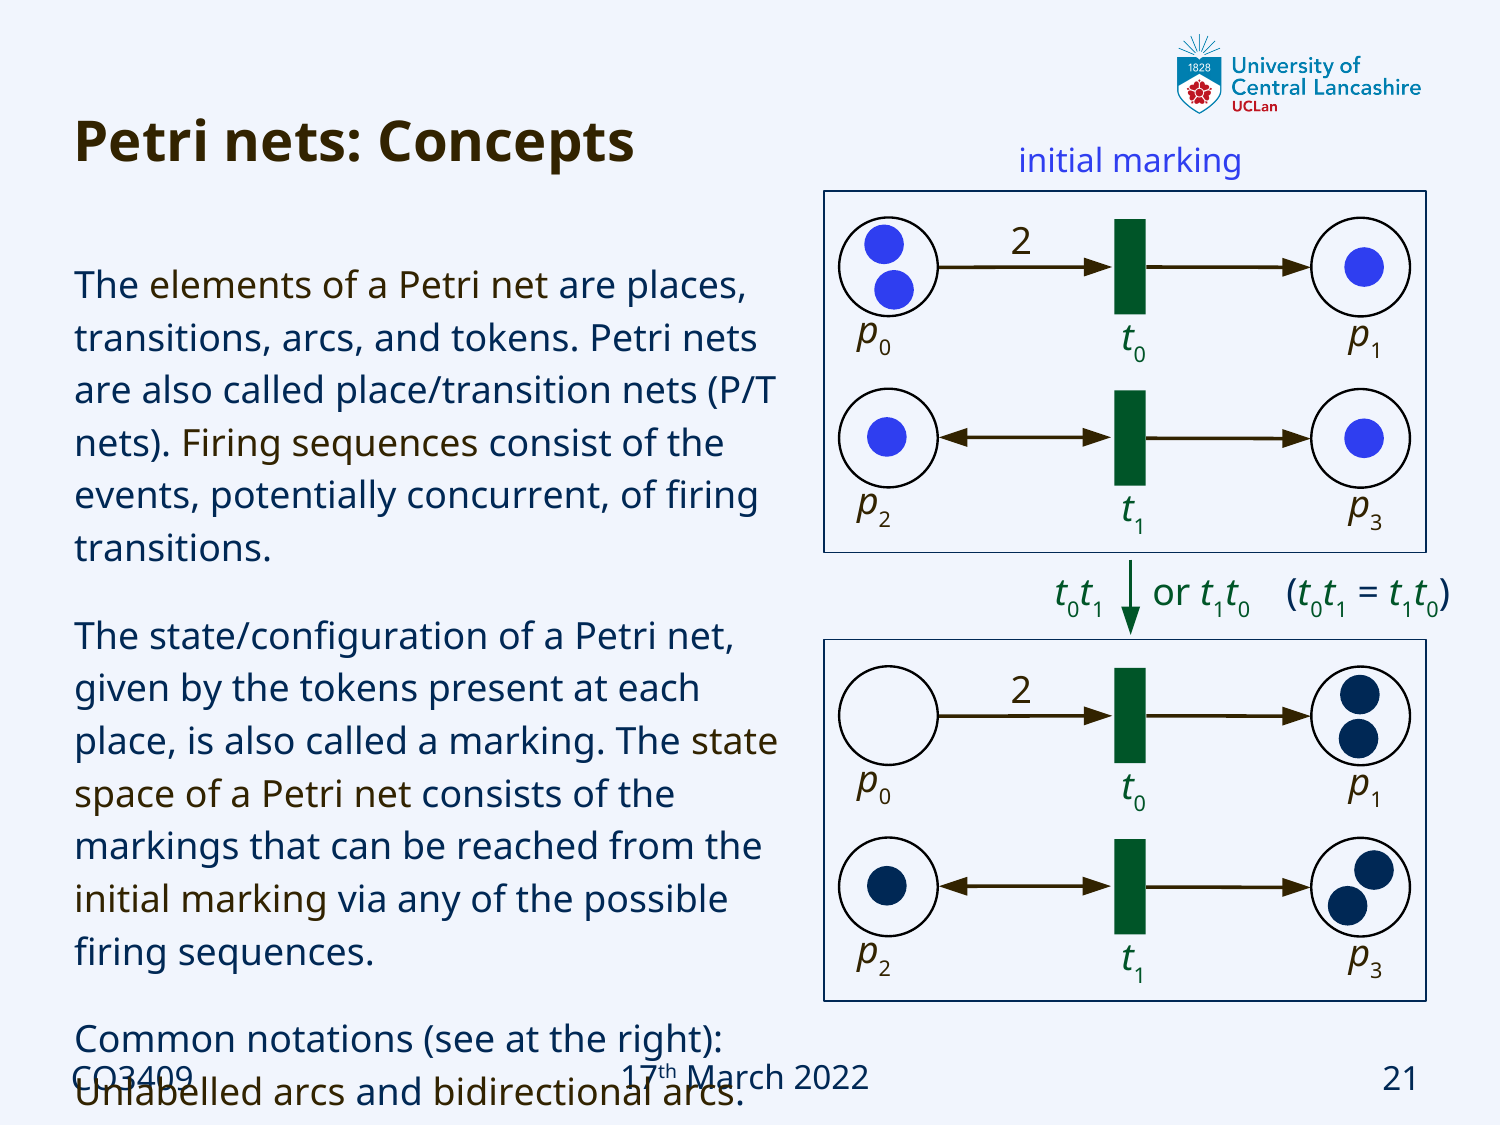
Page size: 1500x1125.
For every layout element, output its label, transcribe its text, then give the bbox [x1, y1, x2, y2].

text_box (t0t1 = t1t0) [1262, 560, 1480, 630]
text_box t0 [1106, 305, 1183, 375]
text_box p0 [842, 298, 919, 368]
text_box [1114, 839, 1146, 925]
text_box p3 [1333, 472, 1411, 542]
title Petri nets: Concepts [58, 93, 1475, 186]
text_box 2 [995, 209, 1047, 270]
text_box p0 [842, 747, 919, 817]
text_box p2 [842, 918, 919, 988]
text_box [864, 224, 904, 265]
text_box initial marking [991, 131, 1270, 192]
text_box p2 [842, 469, 919, 539]
text_box [874, 270, 914, 310]
text_box t1 [1106, 925, 1183, 995]
text_box [1114, 667, 1146, 754]
text_box p1 [1333, 301, 1411, 371]
text_box [1114, 390, 1146, 476]
text_box p3 [1333, 921, 1411, 991]
text_box [867, 417, 907, 457]
text_box t0t1 [1039, 560, 1122, 630]
picture [1177, 34, 1421, 93]
text_box t0 [1106, 754, 1183, 824]
text_box p1 [1333, 750, 1411, 820]
text_box 2 [995, 658, 1047, 719]
text_box or t1t0 [1137, 560, 1262, 630]
text_box [1338, 718, 1379, 759]
text_box [1114, 219, 1146, 305]
text_box [1344, 247, 1384, 287]
text_box [1344, 418, 1384, 459]
text_box [867, 865, 907, 906]
text_box t1 [1106, 476, 1183, 546]
text_box [1354, 850, 1394, 890]
text_box The elements of a Petri net are places, transitions, arcs, and tokens. Petri nets are also called place/transition nets (P/T nets). Firing sequences consist of the events, potentially concurrent, of firing transitions. The state/configuration of a Petri net, given by the tokens present at each place, is also called a marking. The state space of a Petri net consists of the markings that can be reached from the initial marking via any of the possible firing sequences. Common notations (see at the right): Unlabelled arcs and bidirectional arcs. [59, 246, 814, 1015]
text_box [1340, 674, 1380, 715]
text_box [1327, 885, 1368, 926]
